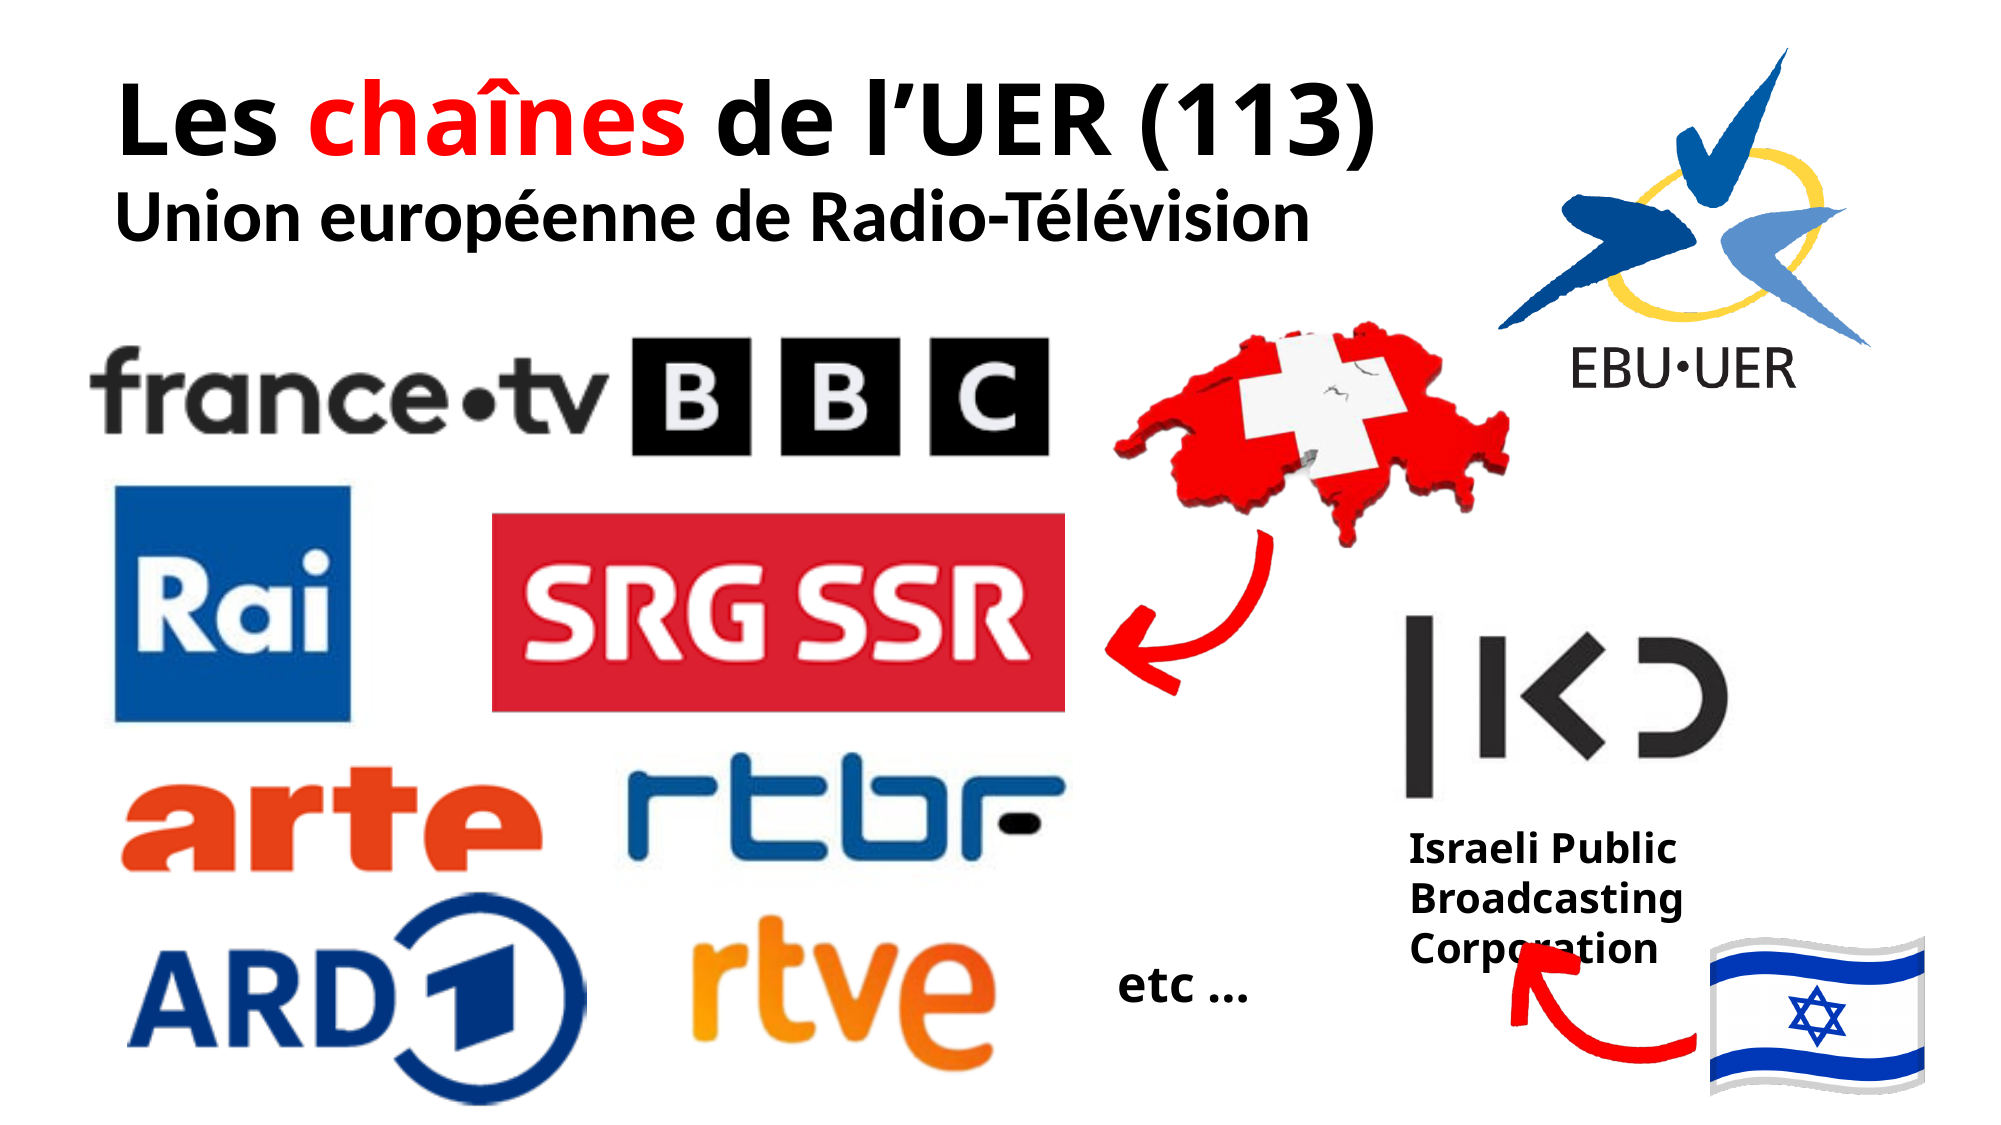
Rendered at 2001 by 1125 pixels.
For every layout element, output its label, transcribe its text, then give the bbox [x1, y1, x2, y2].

picture [5, 43, 1875, 1125]
picture [1484, 907, 1926, 1125]
text_box etc … [1102, 945, 1371, 1125]
title Les chaînes de l’UER (113) Union européenne de Radio-Télévision [99, 54, 1493, 272]
text_box Israeli Public Broadcasting Corporation [1394, 814, 1911, 931]
